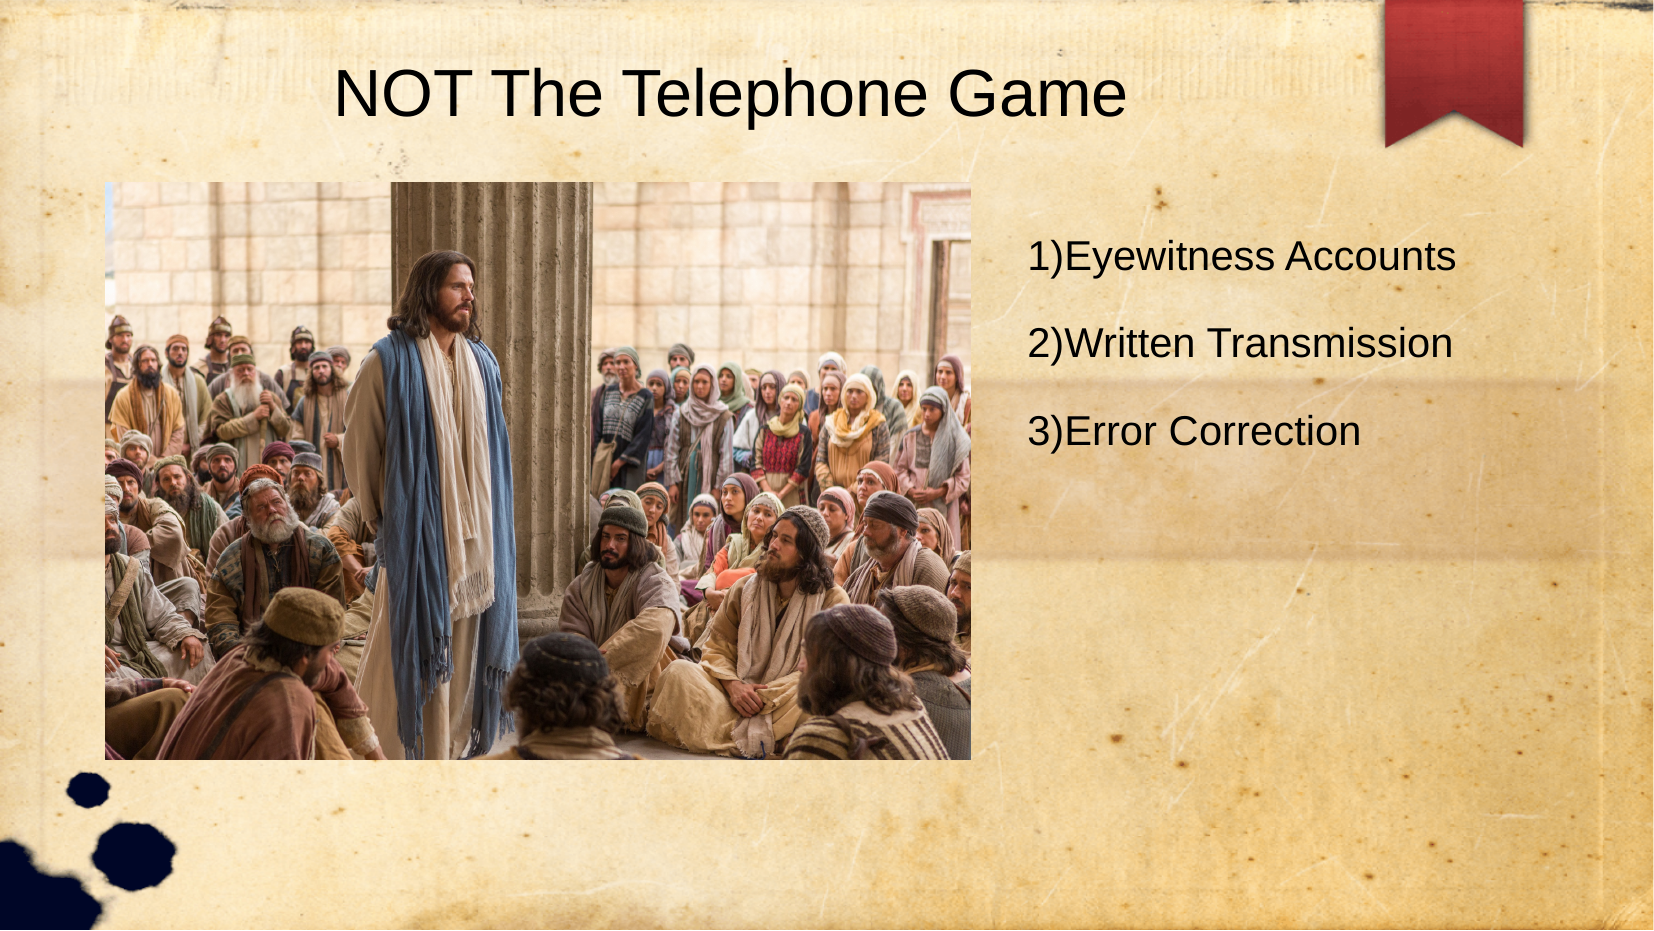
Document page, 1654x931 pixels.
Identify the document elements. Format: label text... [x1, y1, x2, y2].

text_box Eyewitness Accounts Written Transmission Error Correction [1012, 225, 1576, 751]
picture [0, 0, 1654, 930]
text_box NOT The Telephone Game [112, 37, 1351, 151]
